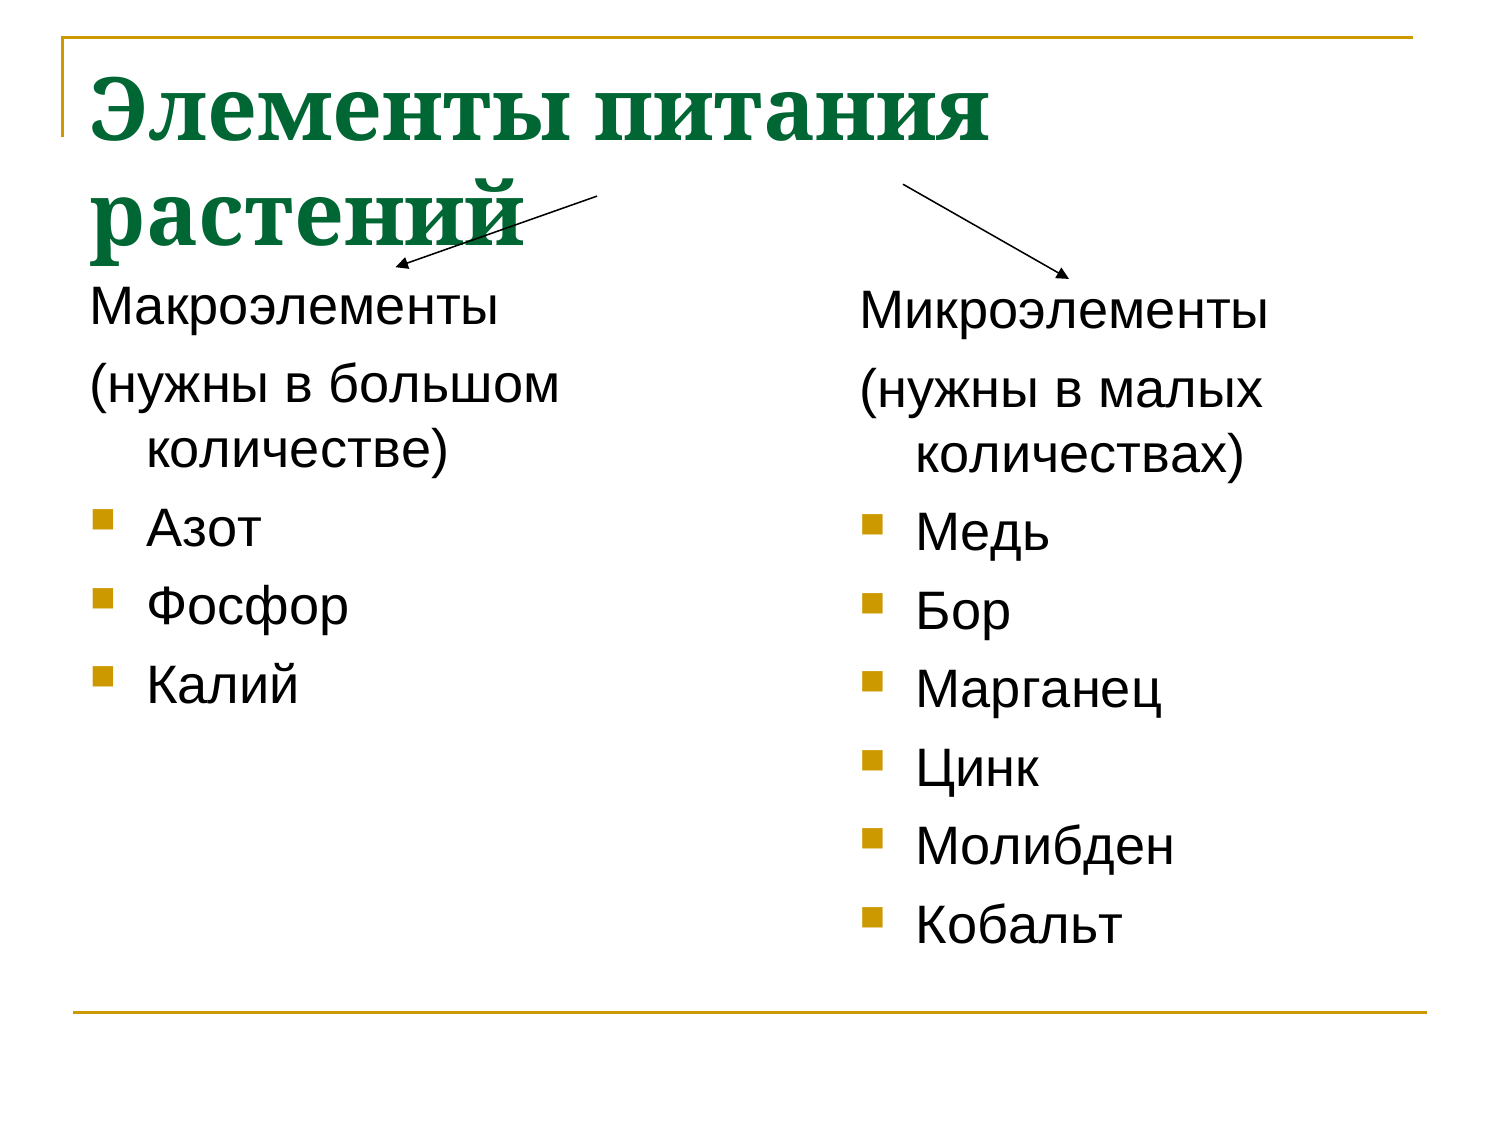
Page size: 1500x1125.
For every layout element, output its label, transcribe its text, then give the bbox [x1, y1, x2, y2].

list Микроэлементы (нужны в малых количествах) Медь Бор Марганец Цинк Молибден Кобальт [844, 267, 1459, 1010]
title Элементы питания растений [75, 45, 1426, 233]
list Макроэлементы (нужны в большом количестве) Азот Фосфор Калий [75, 262, 738, 1006]
